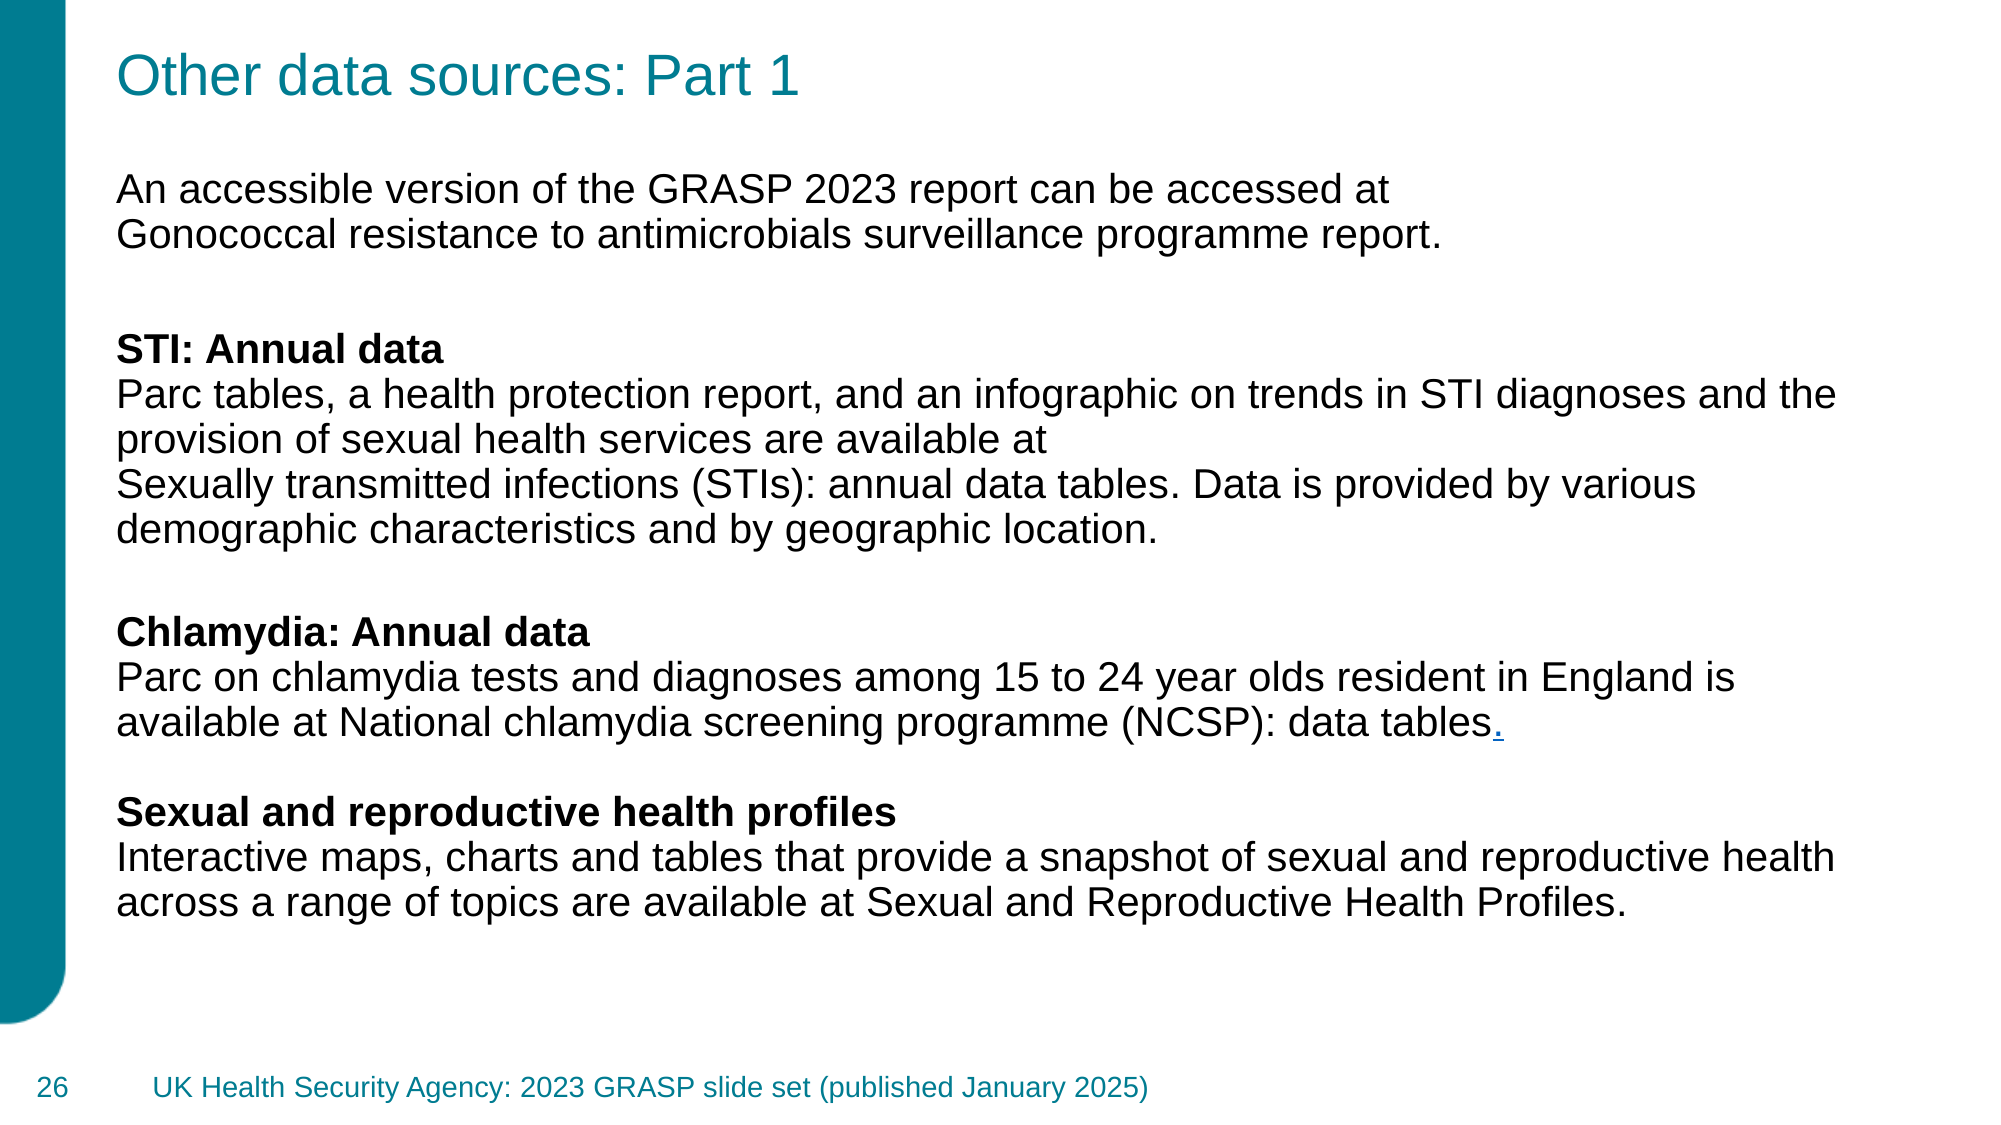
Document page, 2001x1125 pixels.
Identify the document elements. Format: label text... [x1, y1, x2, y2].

list An accessible version of the GRASP 2023 report can be accessed at Gonococcal resistance to antimicrobials surveillance programme report. STI: Annual data Parc tables, a health protection report, and an infographic on trends in STI diagnoses and the provision of sexual health services are available at Sexually transmitted infections (STIs): annual data tables. Data is provided by various demographic characteristics and by geographic location. Chlamydia: Annual data Parc on chlamydia tests and diagnoses among 15 to 24 year olds resident in England is available at National chlamydia screening programme (NCSP): data tables. Sexual and reproductive health profiles Interactive maps, charts and tables that provide a snapshot of sexual and reproductive health across a range of topics are available at Sexual and Reproductive Health Profiles. [101, 159, 1926, 935]
text_box UK Health Security Agency: 2023 GRASP slide set (published January 2025) [137, 1056, 1780, 1116]
text_box [21, 1056, 120, 1117]
title Other data sources: Part 1 [101, 29, 1926, 121]
